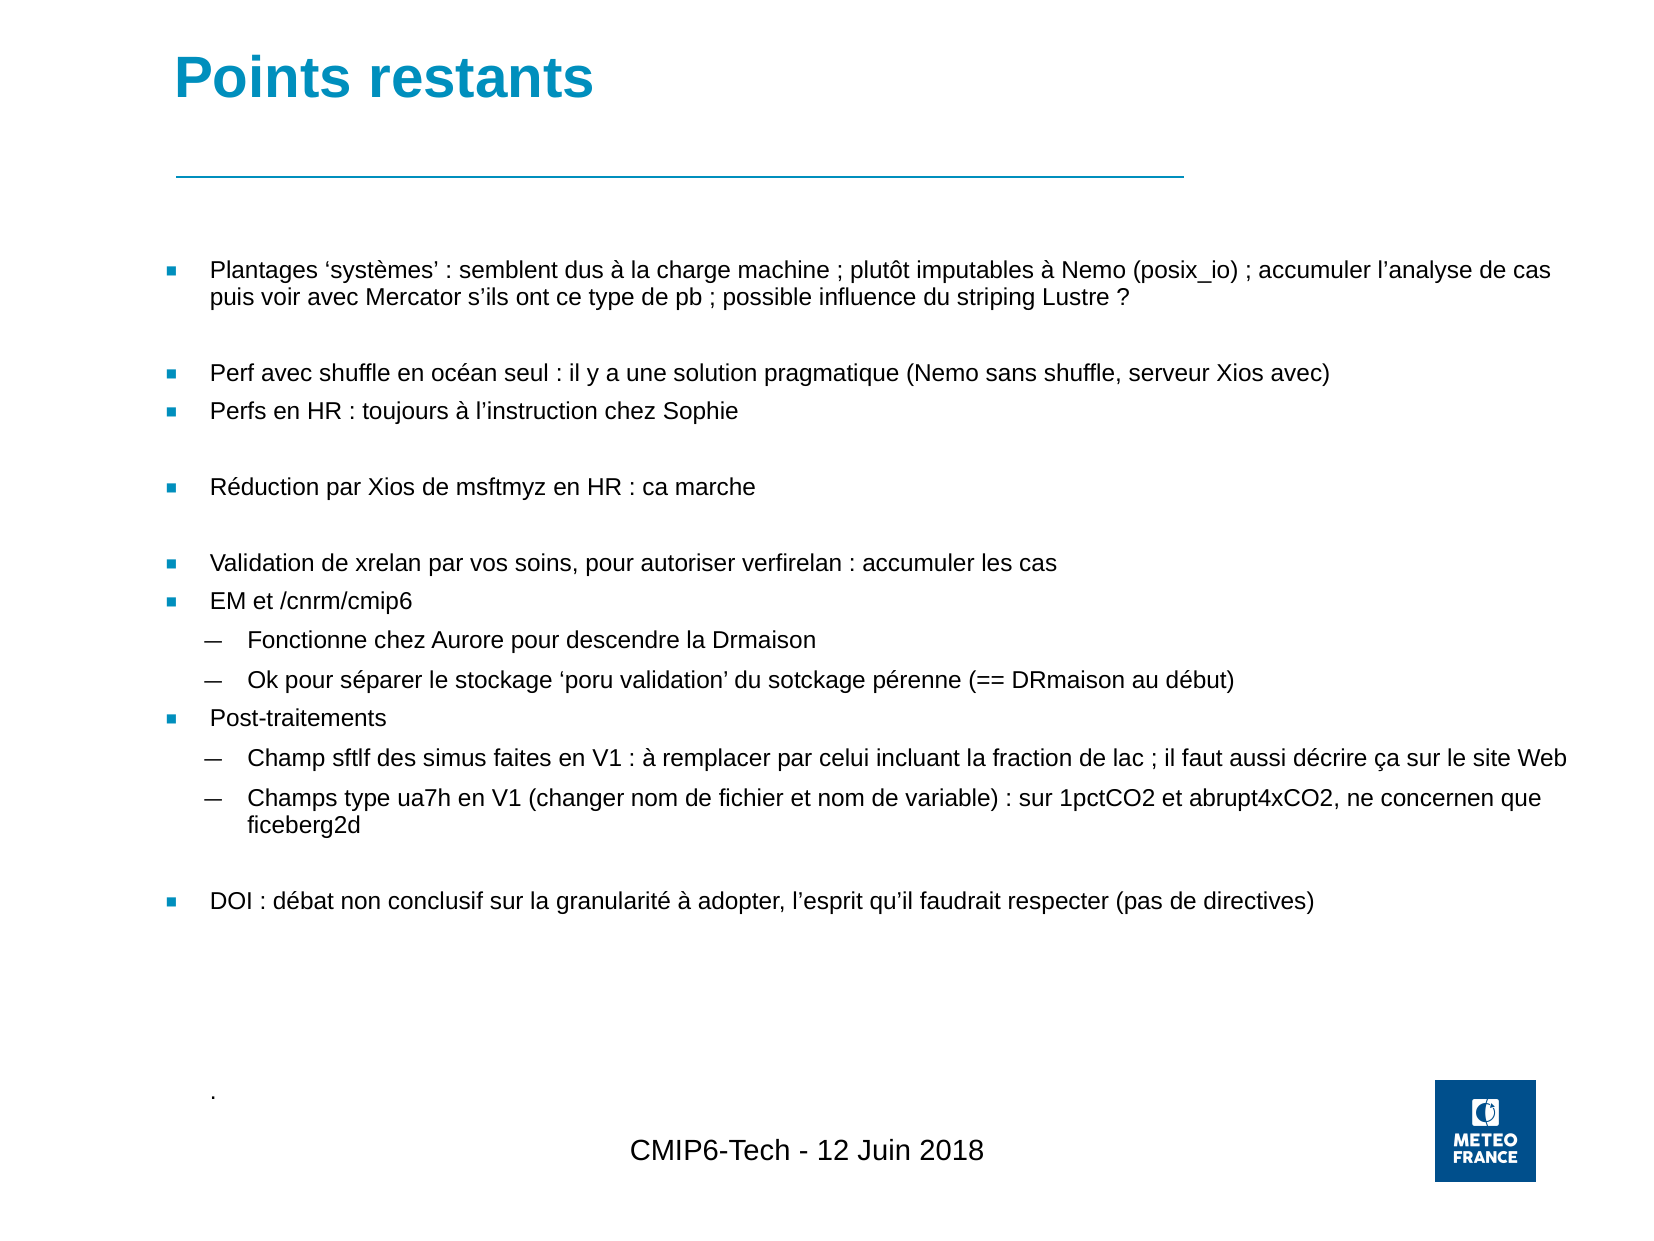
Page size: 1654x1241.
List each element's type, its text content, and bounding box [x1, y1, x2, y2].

list Plantages ‘systèmes’ : semblent dus à la charge machine ; plutôt imputables à Nemo (posix_io) ; accumuler l’analyse de cas puis voir avec Mercator s’ils ont ce type de pb ; possible influence du striping Lustre ? Perf avec shuffle en océan seul : il y a une solution pragmatique (Nemo sans shuffle, serveur Xios avec) Perfs en HR : toujours à l’instruction chez Sophie Réduction par Xios de msftmyz en HR : ca marche Validation de xrelan par vos soins, pour autoriser verfirelan : accumuler les cas EM et /cnrm/cmip6 Fonctionne chez Aurore pour descendre la Drmaison Ok pour séparer le stockage ‘poru validation’ du sotckage pérenne (== DRmaison au début) Post-traitements Champ sftlf des simus faites en V1 : à remplacer par celui incluant la fraction de lac ; il faut aussi décrire ça sur le site Web Champs type ua7h en V1 (changer nom de fichier et nom de variable) : sur 1pctCO2 et abrupt4xCO2, ne concernen que ficeberg2d DOI : débat non conclusif sur la granularité à adopter, l’esprit qu’il faudrait respecter (pas de directives) . [156, 256, 1571, 1134]
picture [1435, 1134, 1536, 1182]
title Points restants [174, 0, 1654, 156]
